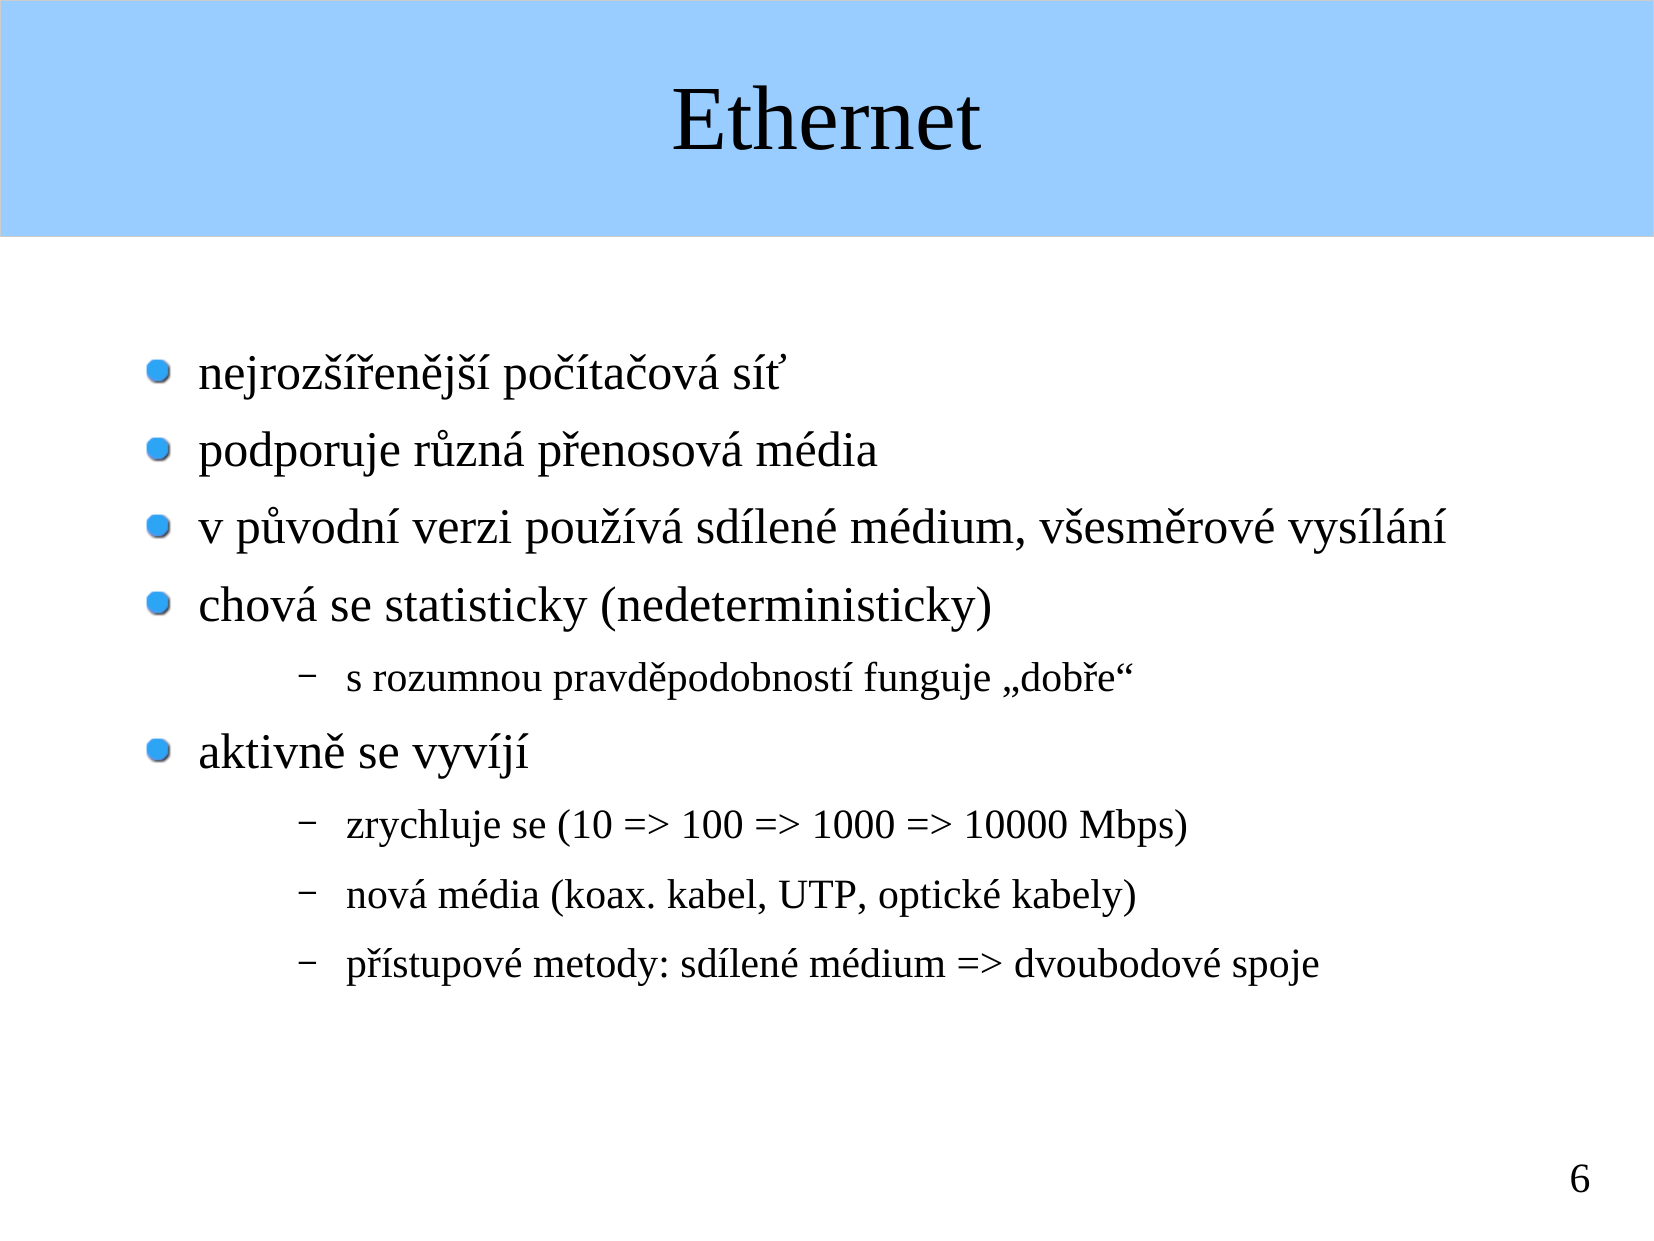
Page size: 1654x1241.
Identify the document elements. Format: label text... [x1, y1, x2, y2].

list nejrozšířenější počítačová síť podporuje různá přenosová média v původní verzi používá sdílené médium, všesměrové vysílání chová se statisticky (nedeterministicky) s rozumnou pravděpodobností funguje „dobře“ aktivně se vyvíjí zrychluje se (10 => 100 => 1000 => 10000 Mbps) nová média (koax. kabel, UTP, optické kabely) přístupové metody: sdílené médium => dvoubodové spoje [109, 344, 1554, 1162]
title Ethernet [0, 0, 1654, 237]
